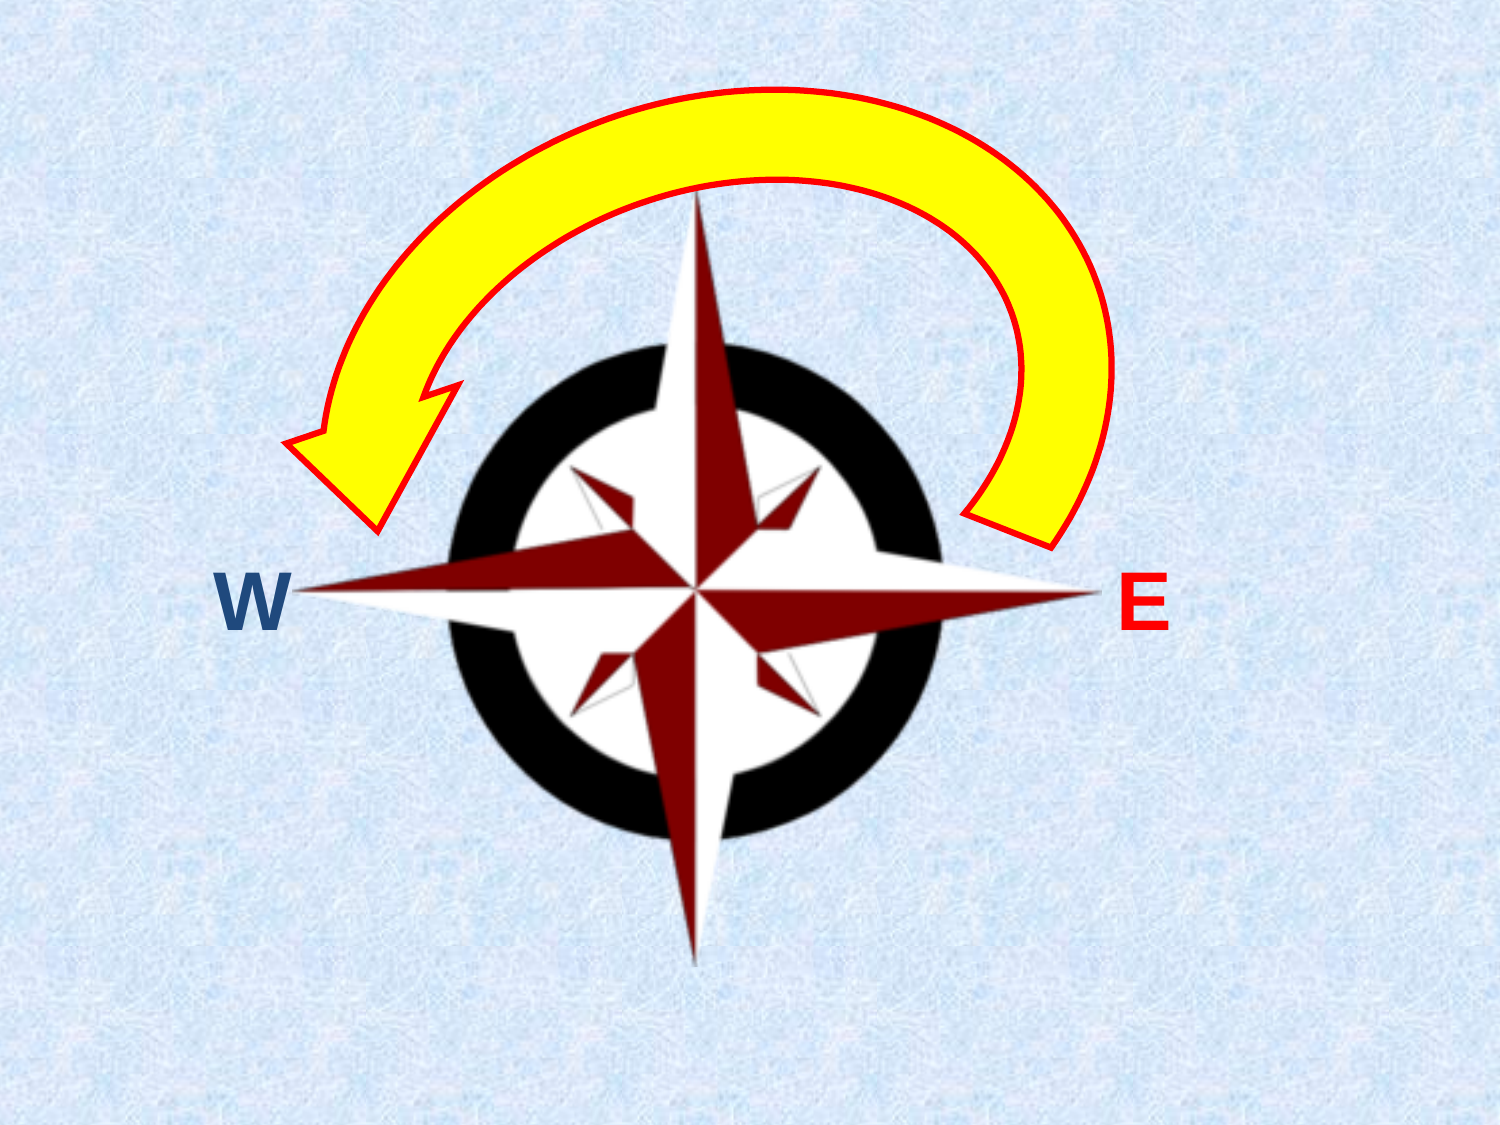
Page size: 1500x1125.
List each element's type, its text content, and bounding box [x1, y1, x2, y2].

text_box W [199, 539, 317, 655]
picture [0, 0, 1500, 1125]
text_box [286, 89, 1112, 548]
text_box E [1101, 539, 1219, 655]
